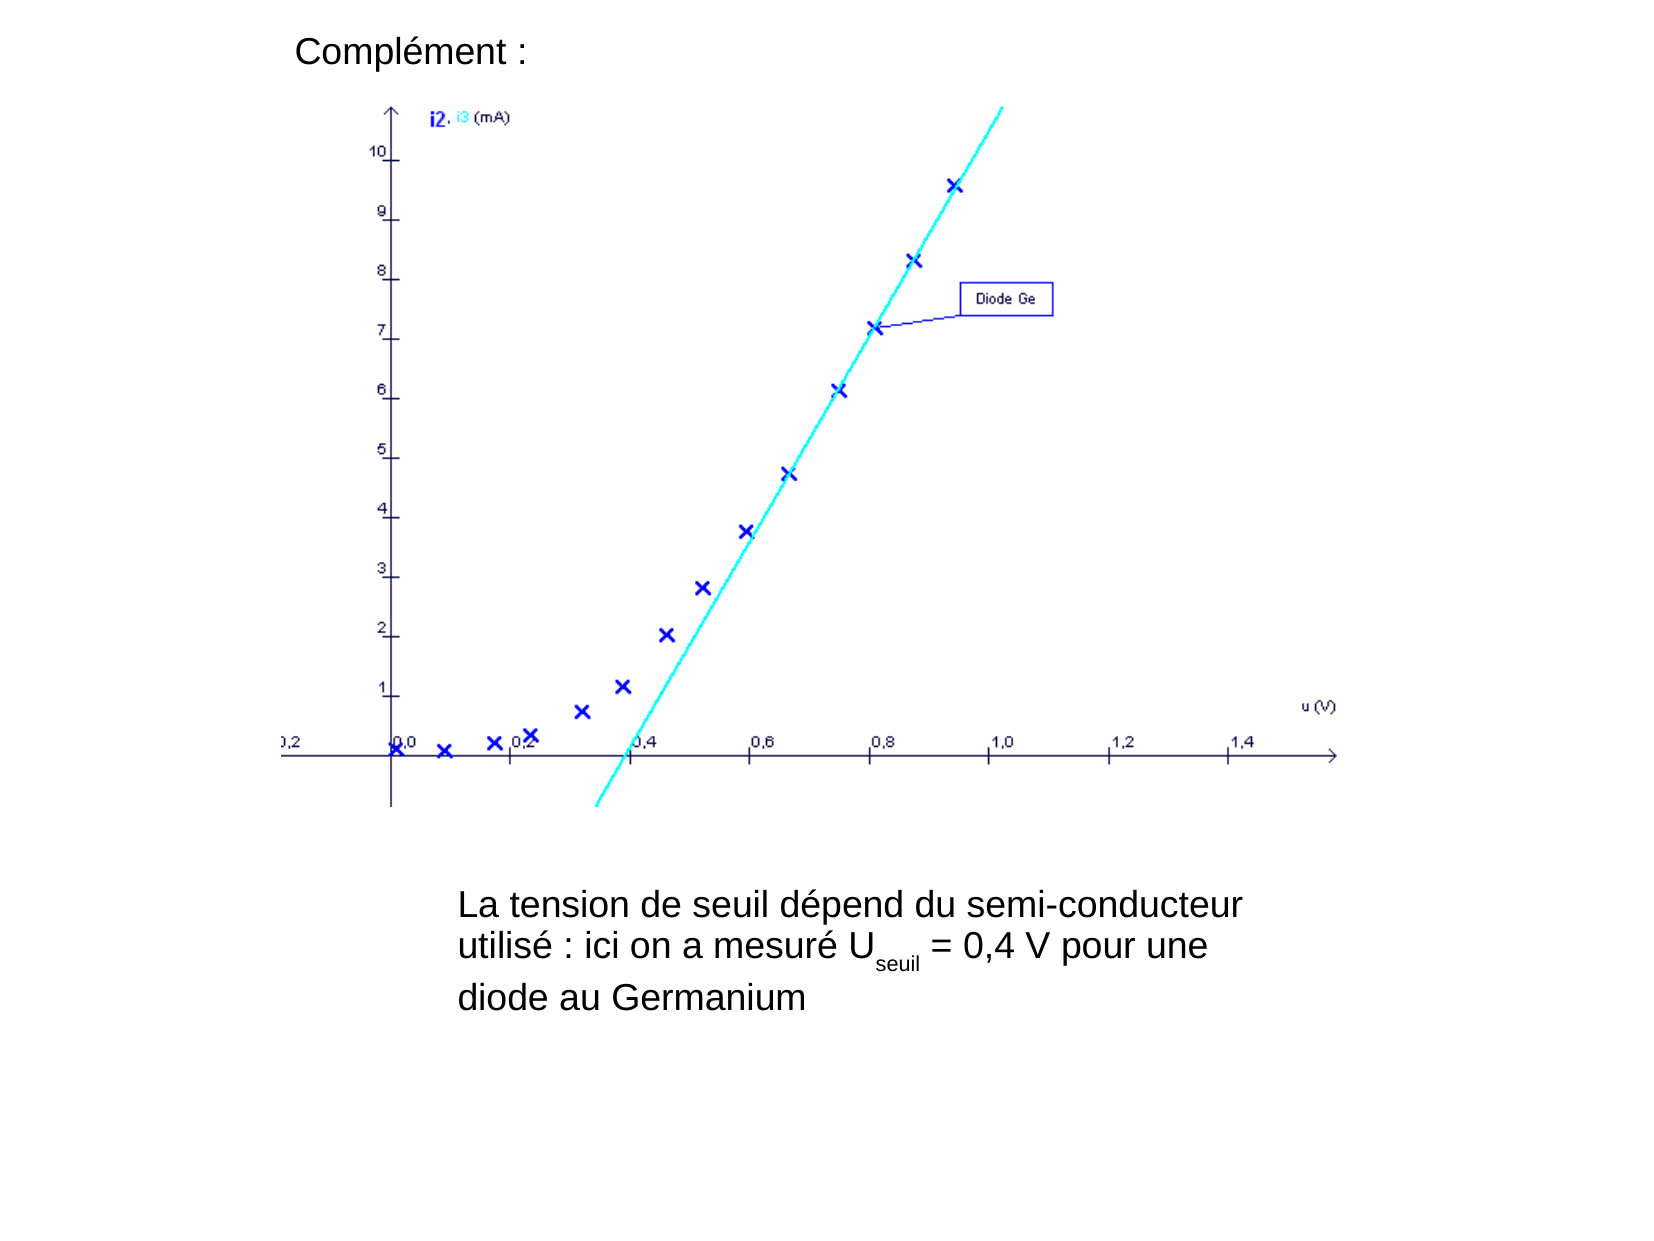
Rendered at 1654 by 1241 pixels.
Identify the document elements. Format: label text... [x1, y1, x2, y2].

text_box Complément : [279, 22, 676, 80]
text_box La tension de seuil dépend du semi-conducteur utilisé : ici on a mesuré Useuil = 0,4 V pour une diode au Germanium [442, 875, 1291, 1026]
picture [281, 88, 1373, 807]
